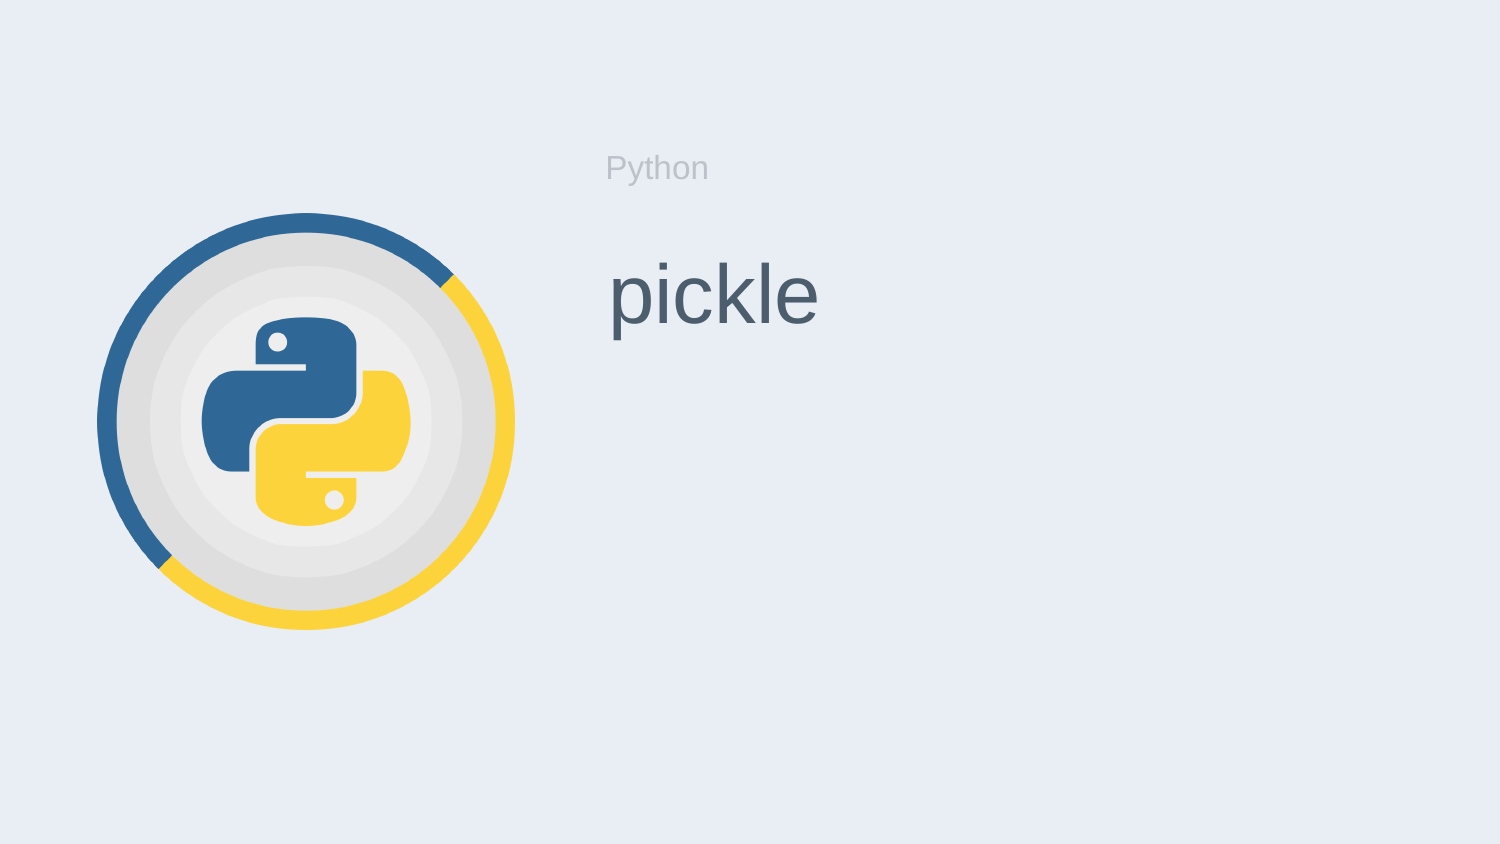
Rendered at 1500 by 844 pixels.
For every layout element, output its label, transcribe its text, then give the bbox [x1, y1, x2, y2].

title Python [601, 141, 1182, 188]
text_box pickle [603, 235, 1423, 608]
picture [97, 213, 515, 630]
